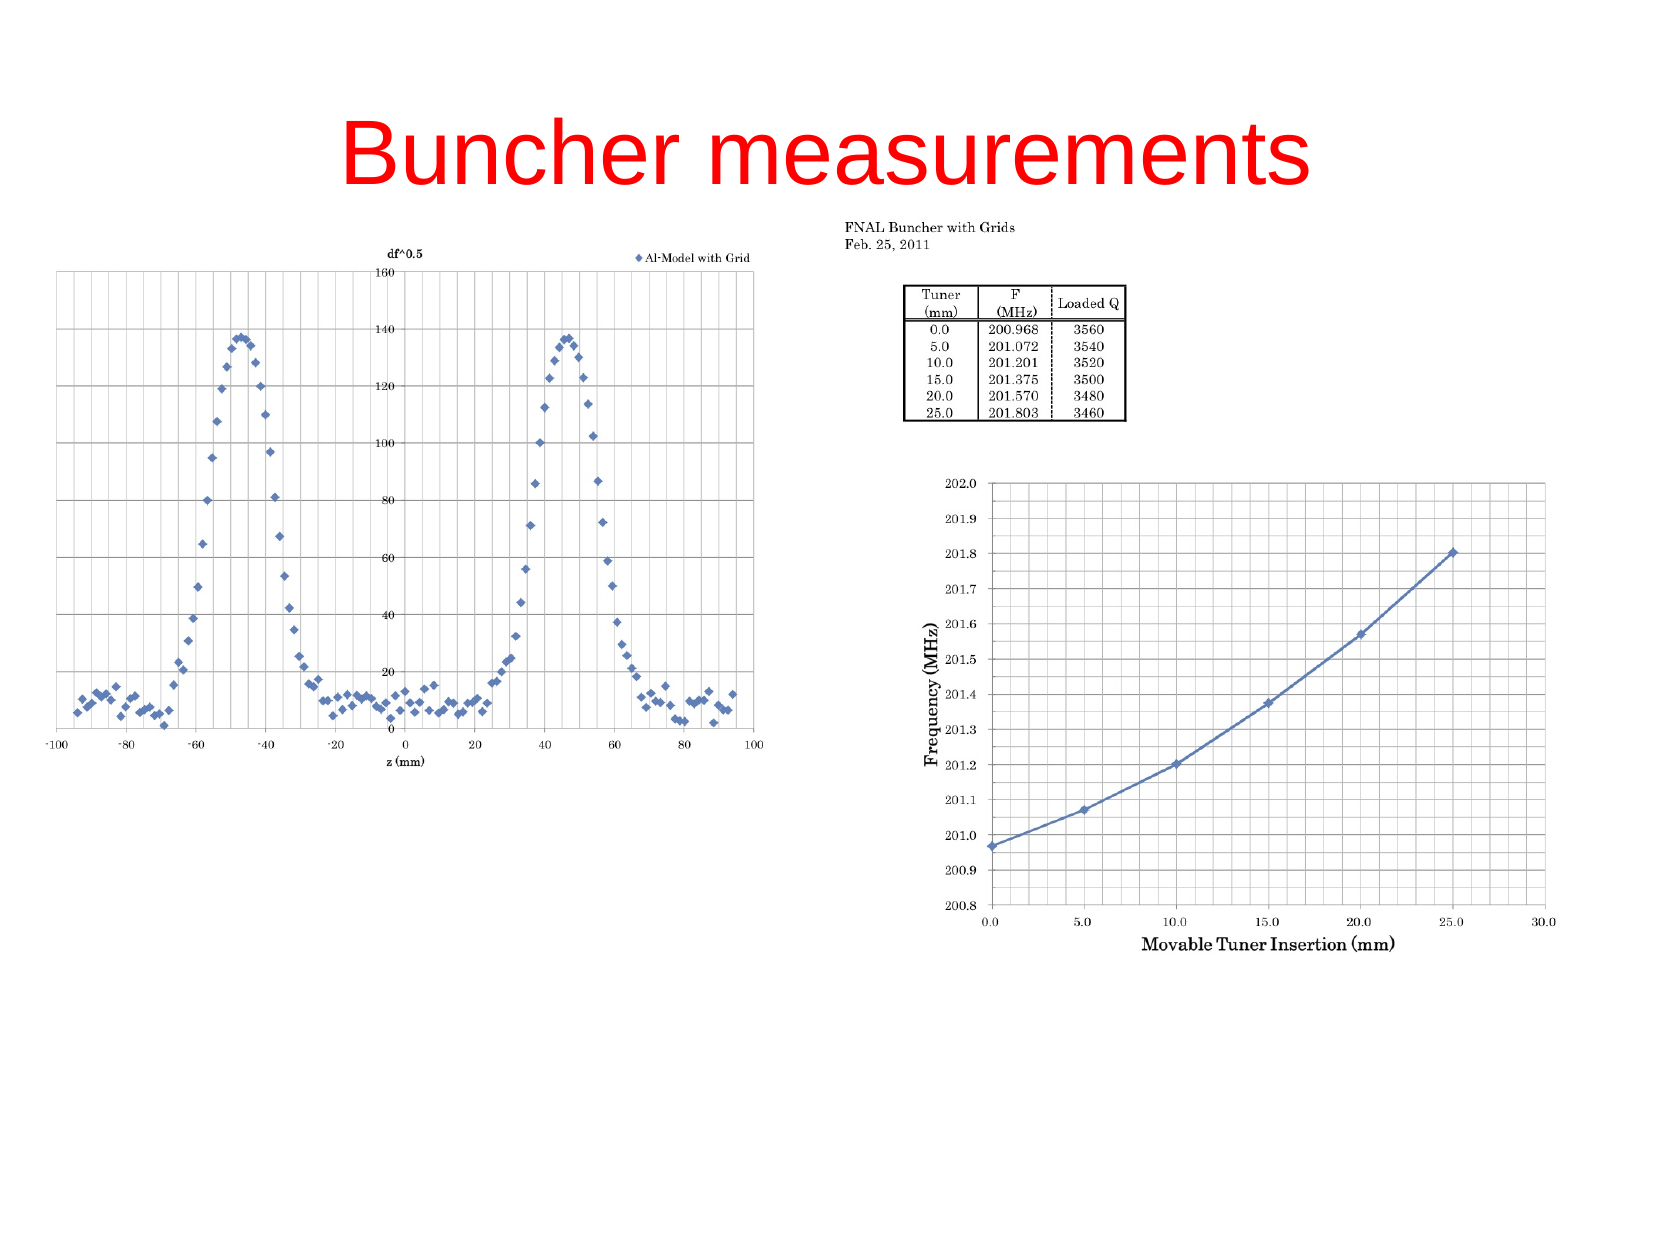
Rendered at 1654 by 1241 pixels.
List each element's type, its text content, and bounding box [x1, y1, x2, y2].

picture [825, 194, 1613, 1021]
picture [15, 187, 807, 818]
title Buncher measurements [82, 49, 1571, 257]
